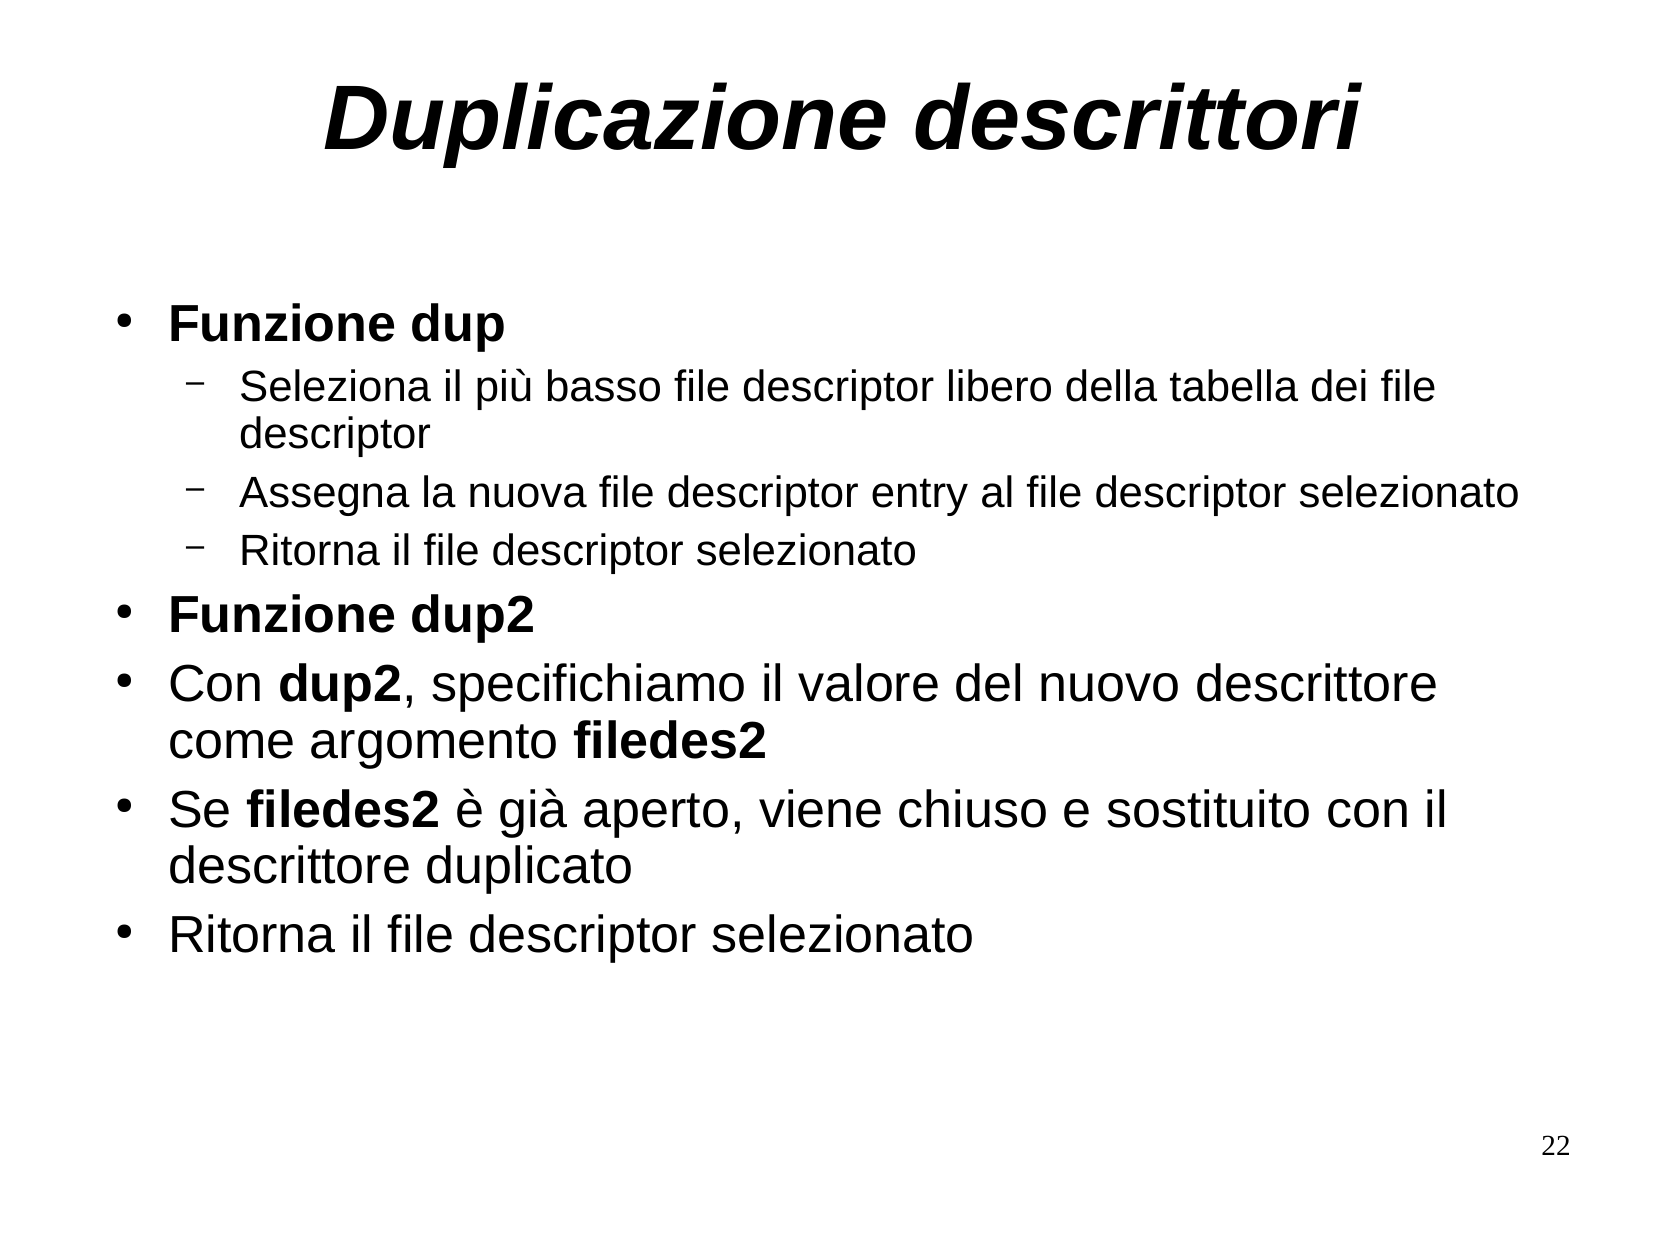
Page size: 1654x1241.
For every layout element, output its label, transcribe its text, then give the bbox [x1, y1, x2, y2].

list Funzione dup Seleziona il più basso file descriptor libero della tabella dei file descriptor Assegna la nuova file descriptor entry al file descriptor selezionato Ritorna il file descriptor selezionato Funzione dup2 Con dup2, specifichiamo il valore del nuovo descrittore come argomento filedes2 Se filedes2 è già aperto, viene chiuso e sostituito con il descrittore duplicato Ritorna il file descriptor selezionato [82, 289, 1571, 1171]
title Duplicazione descrittori [82, 50, 1571, 257]
